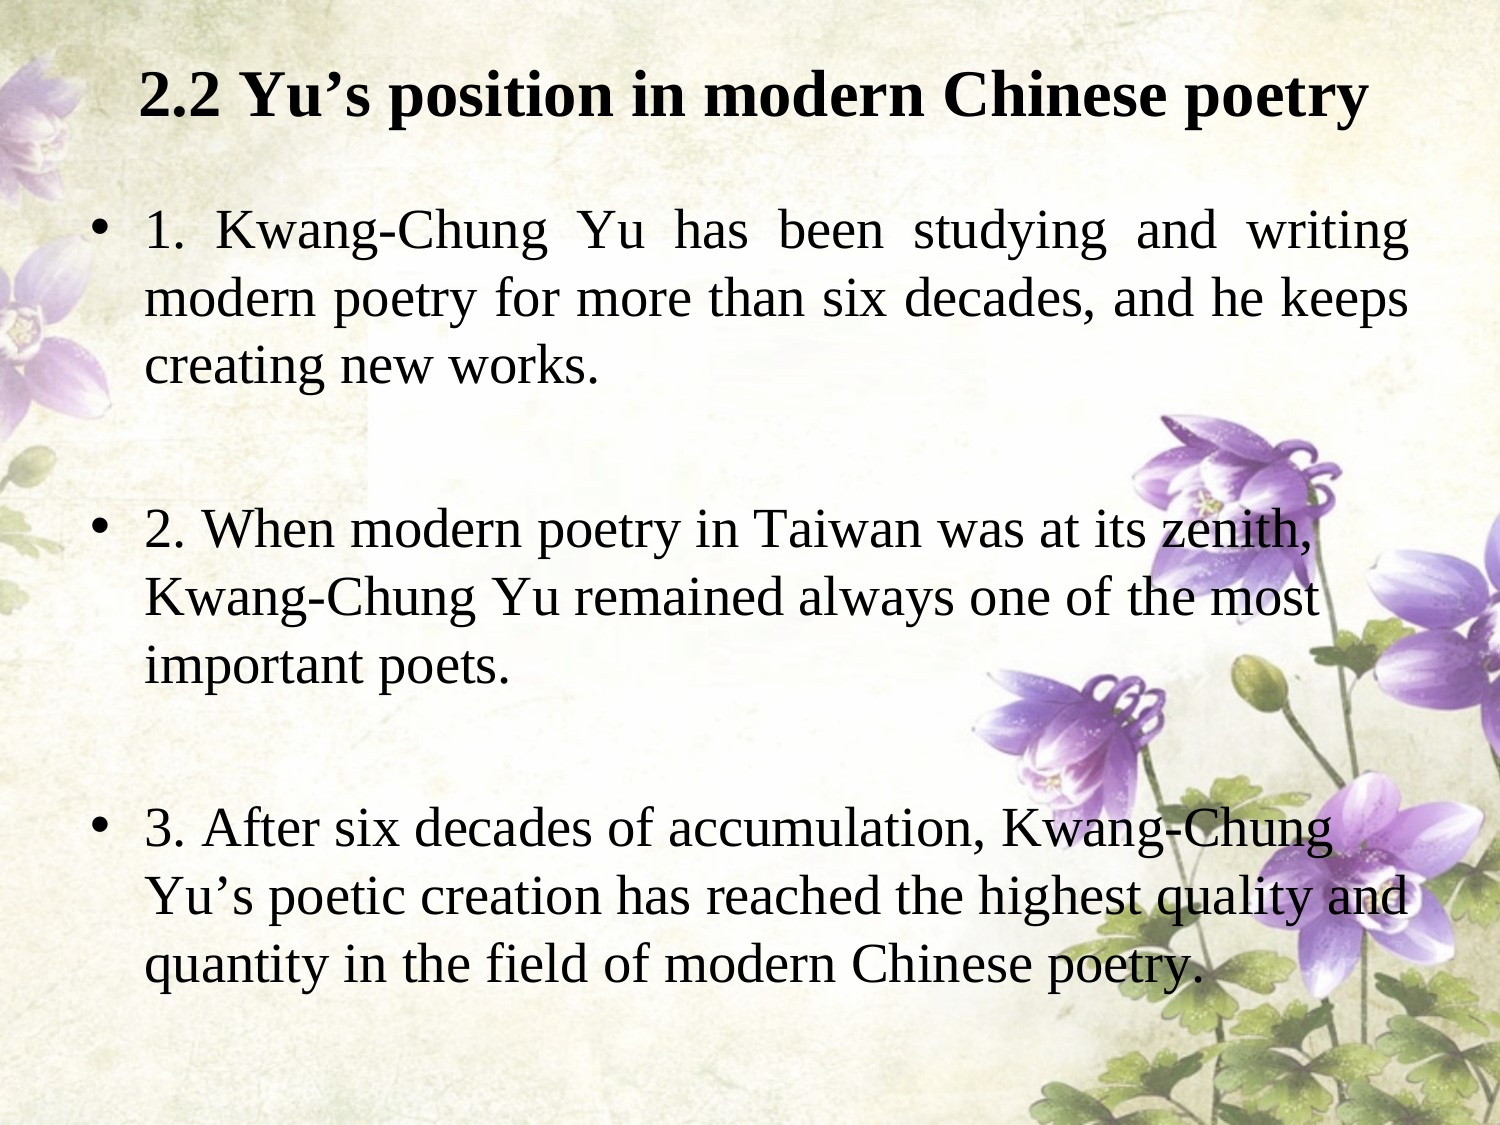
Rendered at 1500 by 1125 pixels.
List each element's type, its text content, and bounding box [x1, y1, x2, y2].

title 2.2 Yu’s position in modern Chinese poetry [88, 30, 1439, 149]
list 1. Kwang-Chung Yu has been studying and writing modern poetry for more than six decades, and he keeps creating new works. 2. When modern poetry in Taiwan was at its zenith, Kwang-Chung Yu remained always one of the most important poets. 3. After six decades of accumulation, Kwang-Chung Yu’s poetic creation has reached the highest quality and quantity in the field of modern Chinese poetry. [75, 184, 1426, 1005]
picture [0, 0, 1500, 1125]
